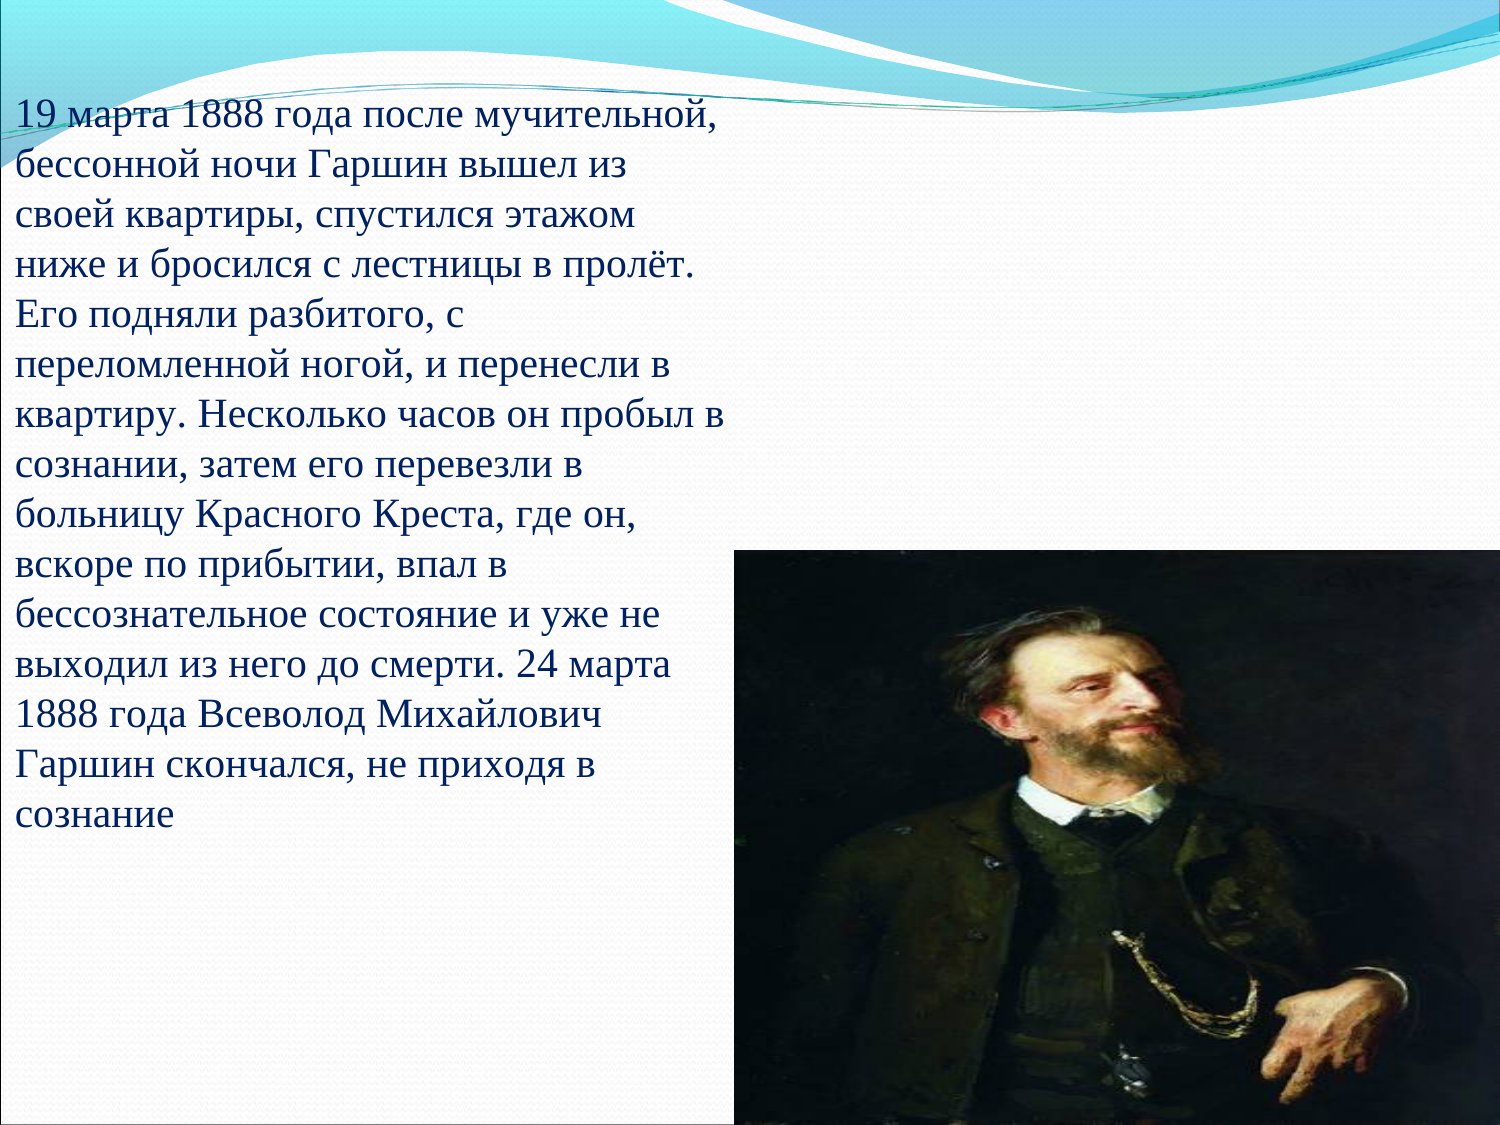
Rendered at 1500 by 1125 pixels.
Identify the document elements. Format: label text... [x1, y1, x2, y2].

text_box 19 марта 1888 года после мучительной, бессонной ночи Гаршин вышел из своей квартиры, спустился этажом ниже и бросился с лестницы в пролёт. Его подняли разбитого, с переломленной ногой, и перенесли в квартиру. Несколько часов он пробыл в сознании, затем его перевезли в больницу Красного Креста, где он, вскоре по прибытии, впал в бессознательное состояние и уже не выходил из него до смерти. 24 марта 1888 года Всеволод Михайлович Гаршин скончался, не приходя в сознание [0, 78, 751, 844]
picture [0, 0, 1500, 1125]
